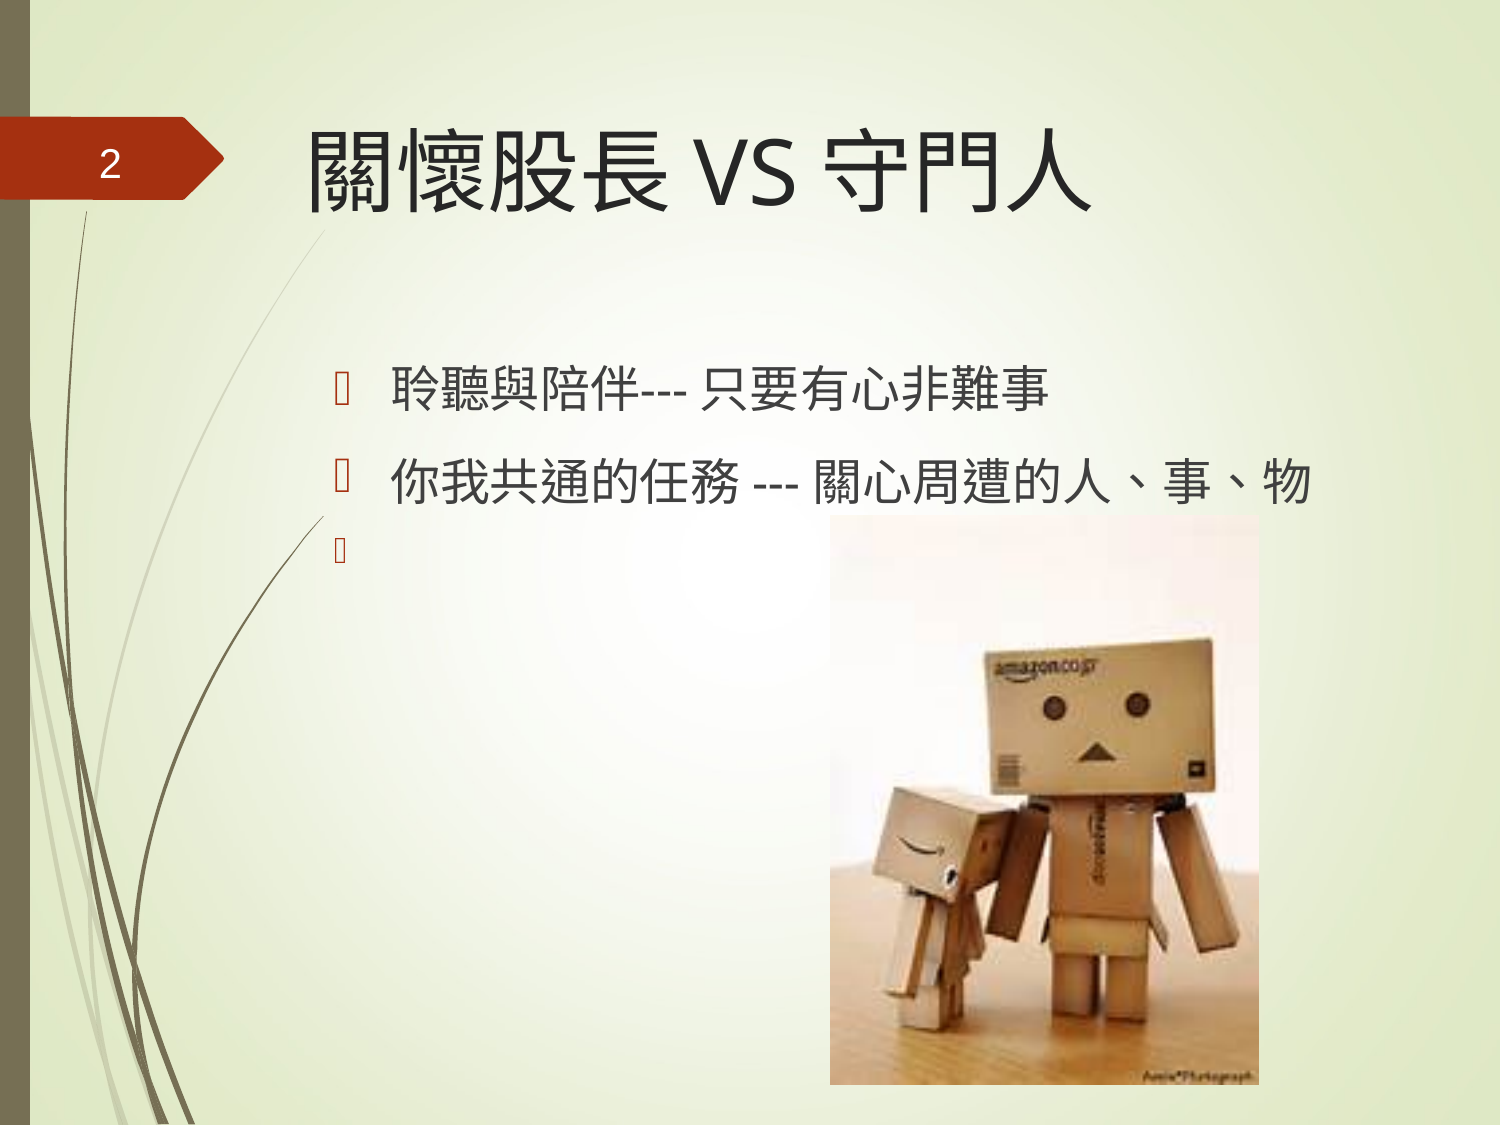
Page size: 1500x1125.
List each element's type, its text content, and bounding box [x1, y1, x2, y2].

title 關懷股長VS守門人 [289, 106, 1371, 317]
list 聆聽與陪伴---只要有心非難事 你我共通的任務---關心周遭的人、事、物 [318, 350, 1401, 970]
text_box [83, 129, 180, 190]
picture [830, 515, 1259, 1085]
